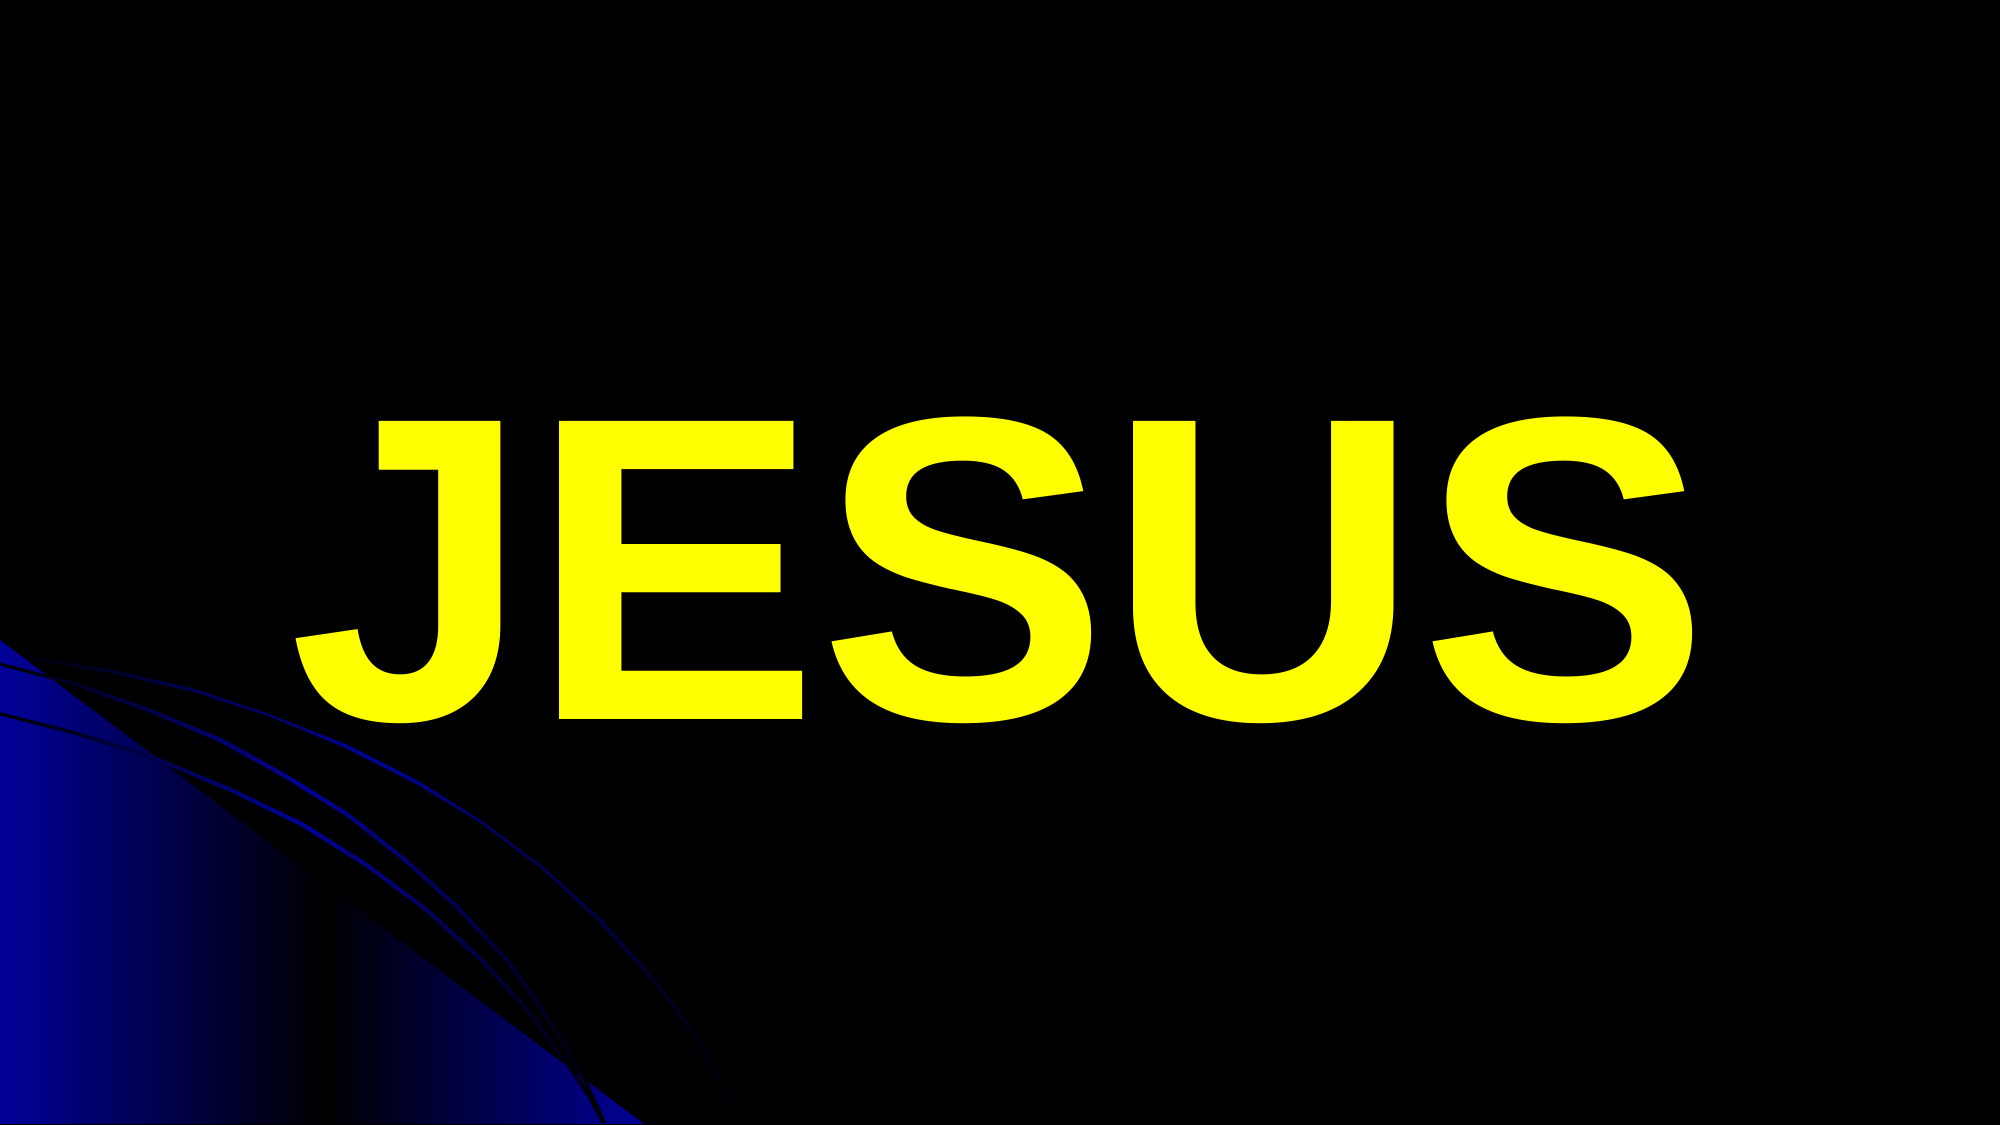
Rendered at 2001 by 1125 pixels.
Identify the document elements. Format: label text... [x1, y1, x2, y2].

title JESUS [249, 278, 1750, 847]
